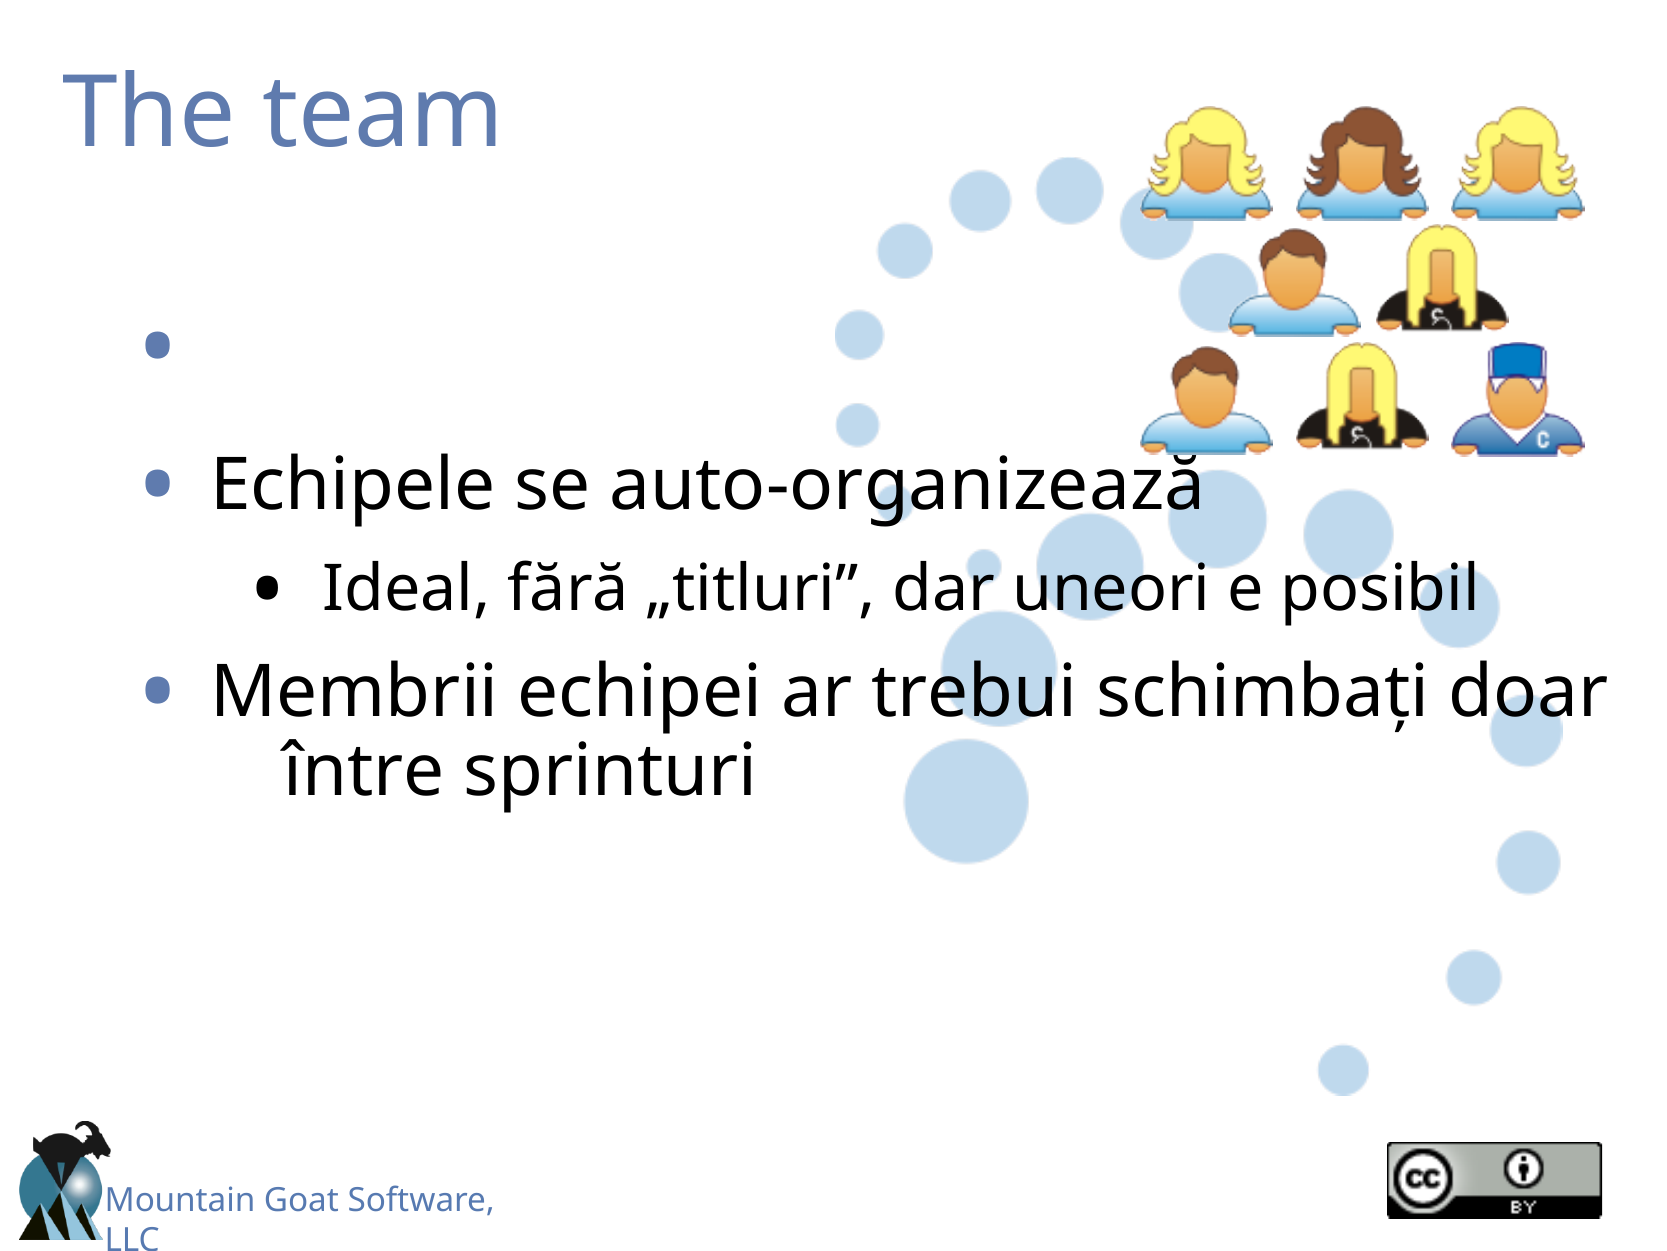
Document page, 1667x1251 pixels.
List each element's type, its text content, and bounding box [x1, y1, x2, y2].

picture [1296, 342, 1429, 458]
picture [1140, 106, 1273, 221]
picture [1140, 346, 1273, 455]
picture [1451, 106, 1585, 221]
title The team [56, 18, 1609, 194]
picture [1296, 106, 1429, 221]
picture [1228, 228, 1361, 337]
picture [1451, 342, 1585, 458]
list Echipele se auto-organizează Ideal, fără „titluri”, dar uneori e posibil Membrii echipei ar trebui schimbați doar între sprinturi [47, 262, 1634, 1096]
picture [1376, 224, 1509, 339]
